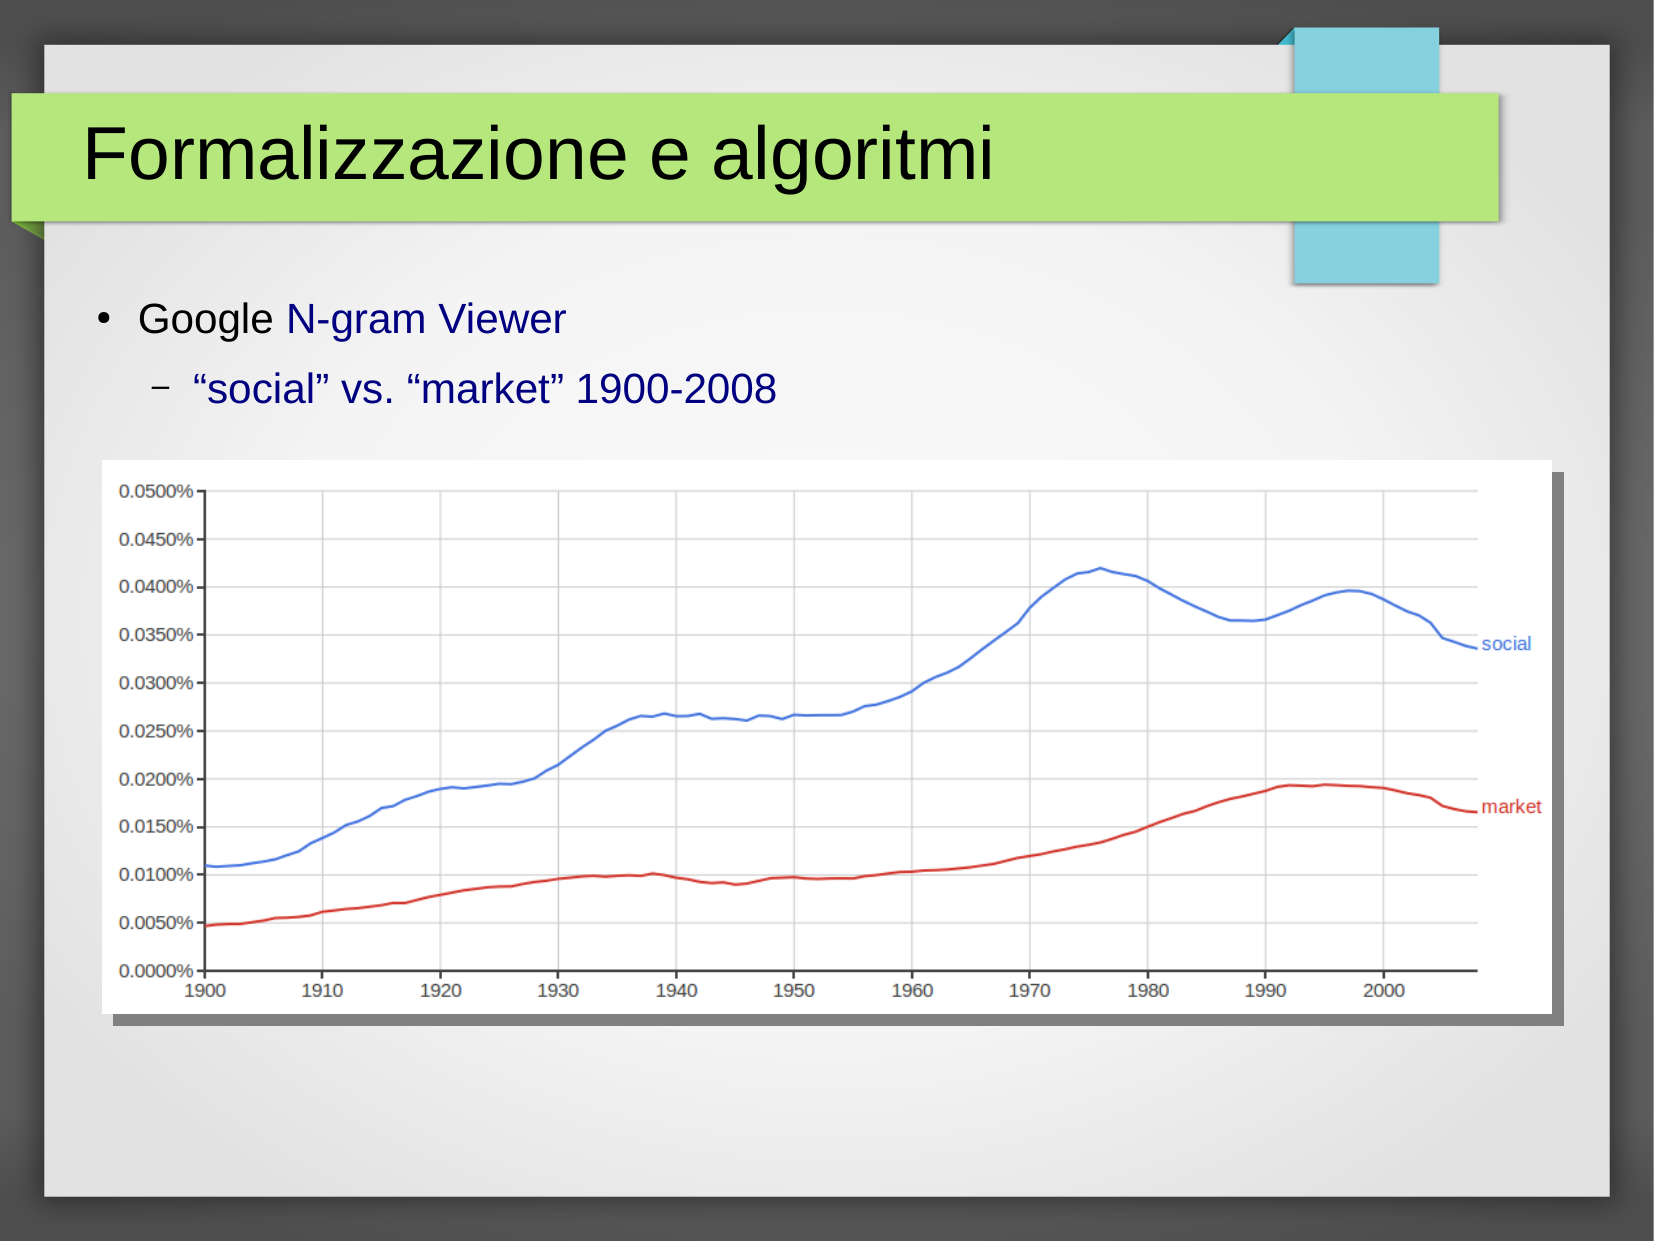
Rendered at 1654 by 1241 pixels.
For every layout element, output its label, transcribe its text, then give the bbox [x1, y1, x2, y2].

title Formalizzazione e algoritmi [82, 94, 1264, 213]
picture [0, 0, 1654, 1241]
list Google N-gram Viewer “social” vs. “market” 1900-2008 [82, 295, 1571, 414]
